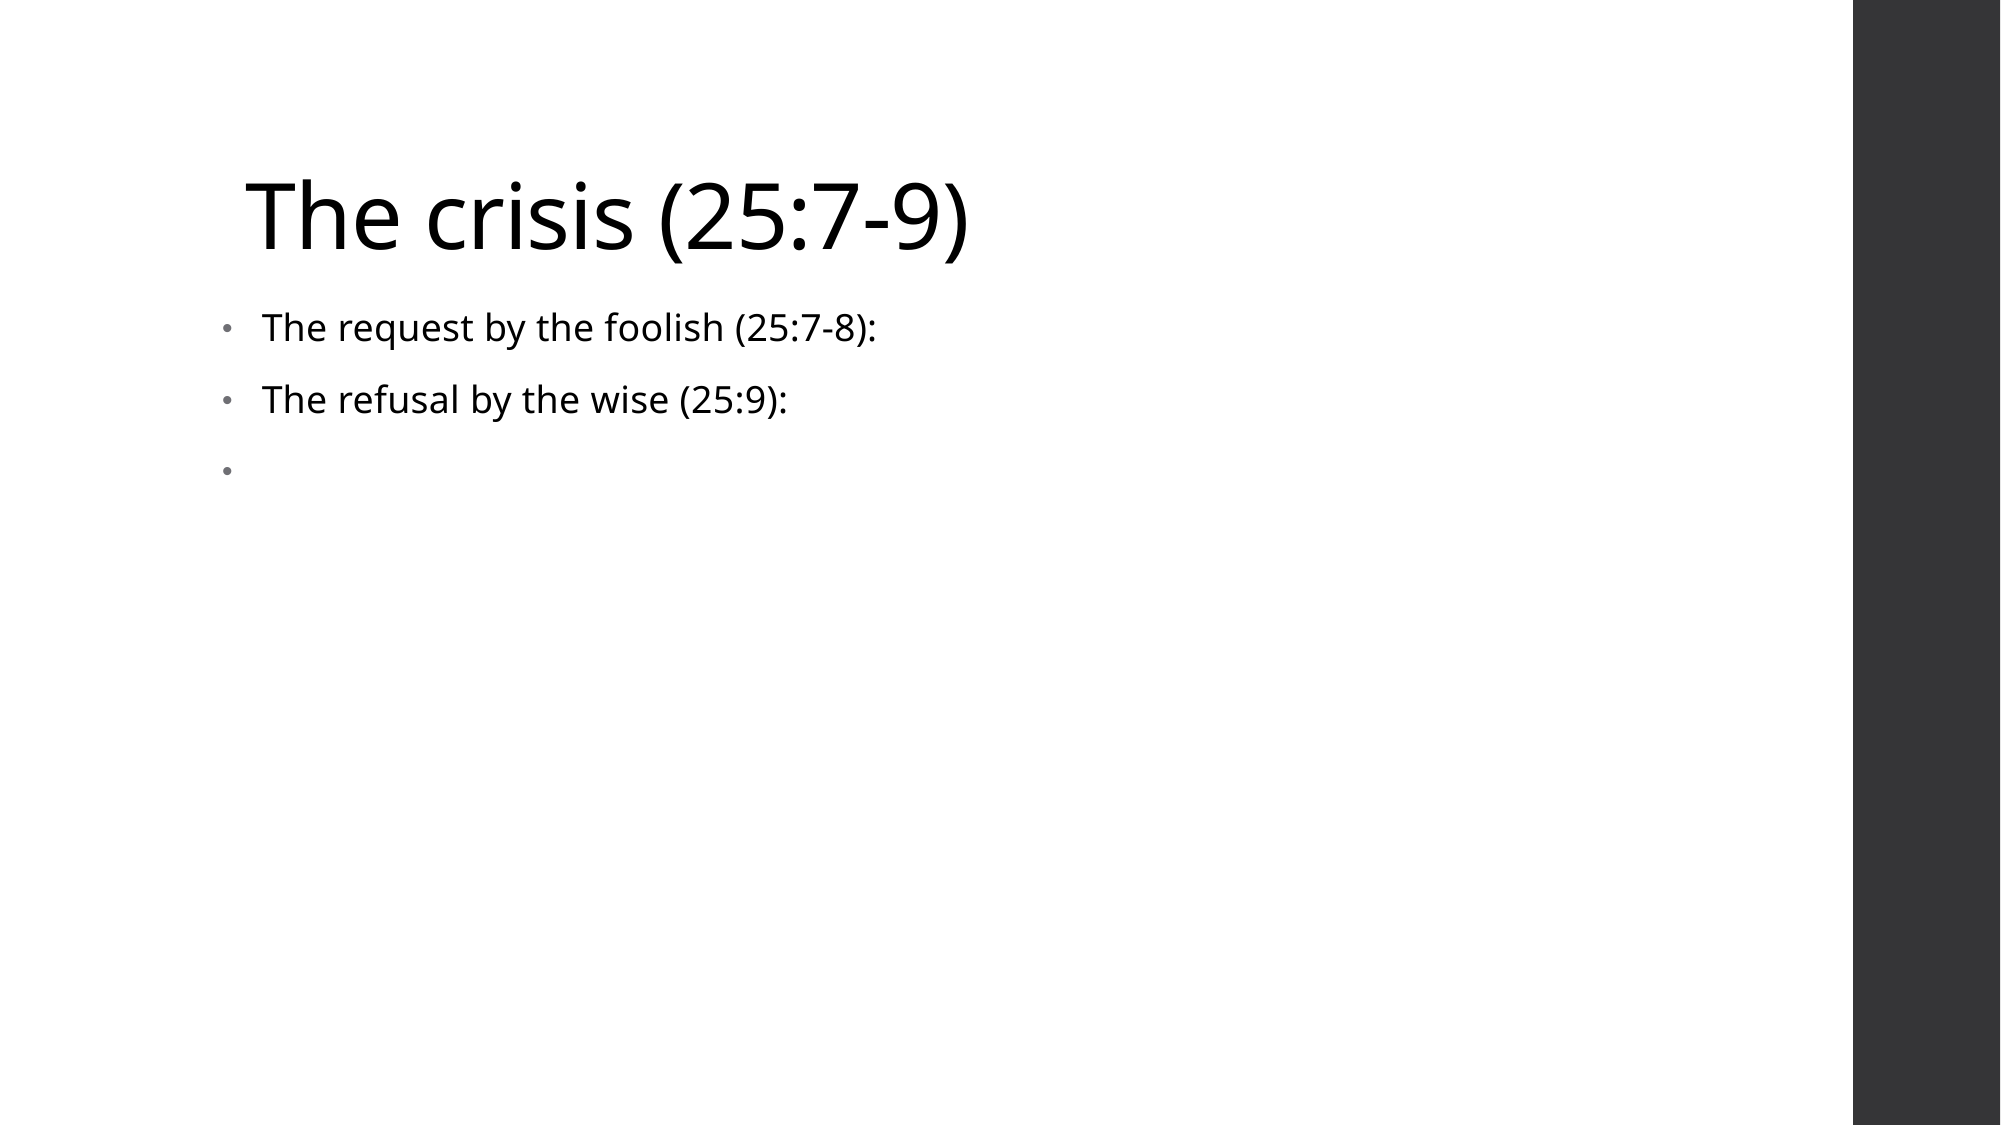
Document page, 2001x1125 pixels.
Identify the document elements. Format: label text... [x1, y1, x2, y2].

title The crisis (25:7-9) [206, 60, 1797, 278]
list The request by the foolish (25:7-8): The refusal by the wise (25:9): [206, 299, 1617, 1014]
